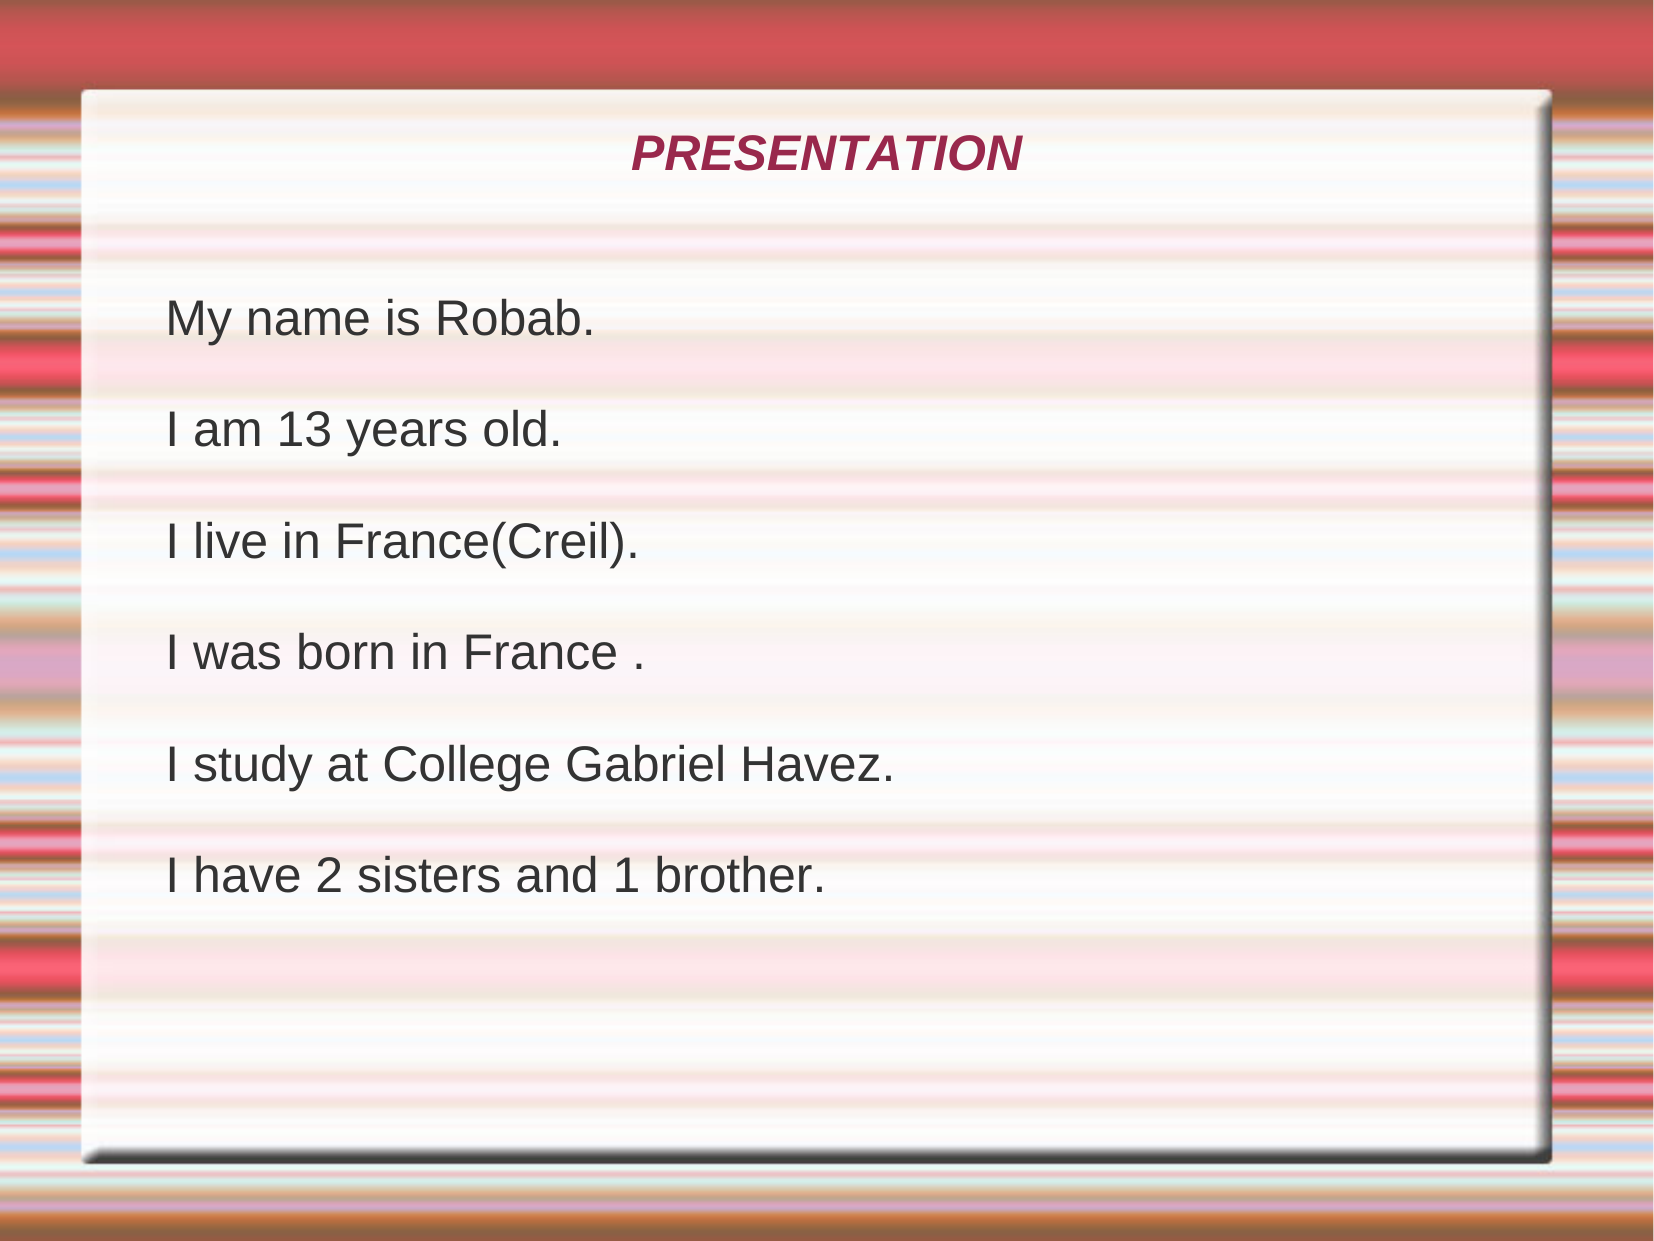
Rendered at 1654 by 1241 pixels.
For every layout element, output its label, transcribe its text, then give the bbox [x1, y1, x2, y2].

picture [0, 0, 1654, 1241]
list My name is Robab. I am 13 years old. I live in France(Creil). I was born in France . I study at College Gabriel Havez. I have 2 sisters and 1 brother. [82, 290, 1571, 1109]
title PRESENTATION [82, 49, 1571, 257]
